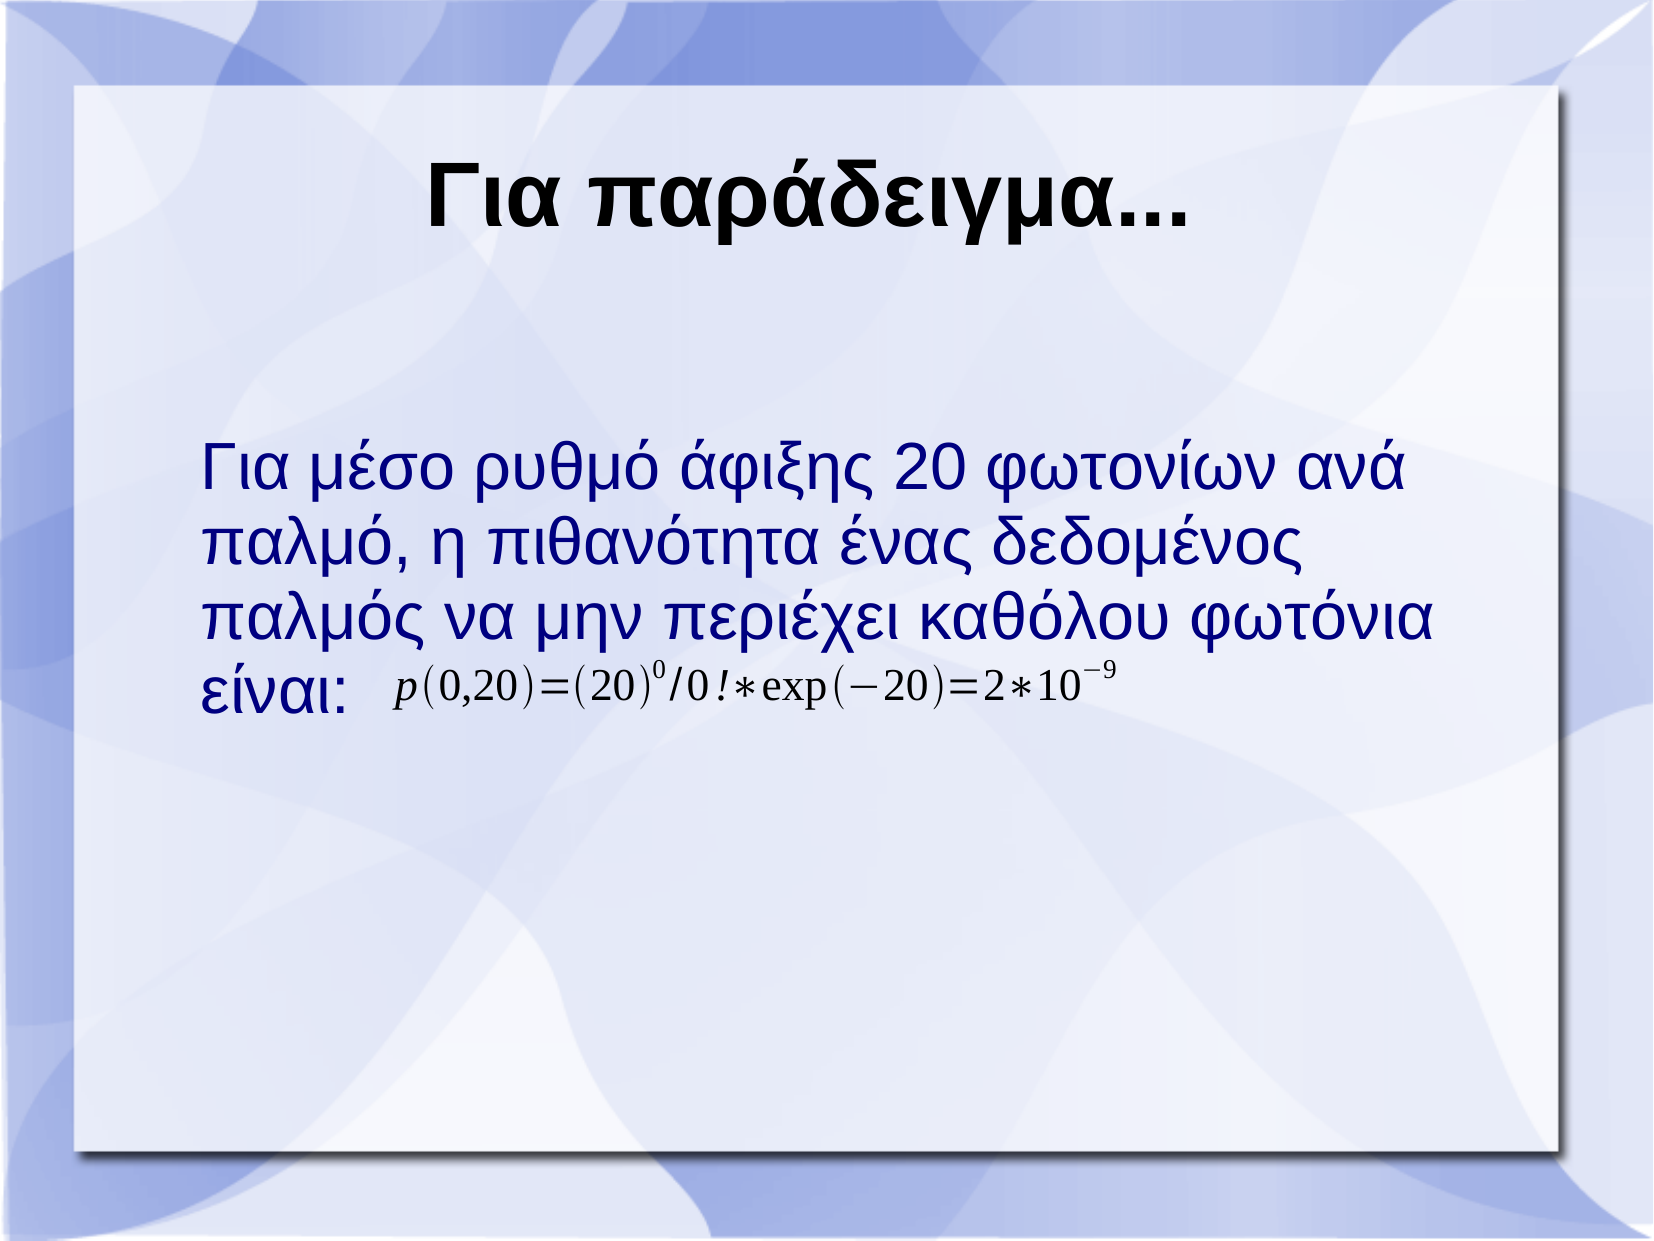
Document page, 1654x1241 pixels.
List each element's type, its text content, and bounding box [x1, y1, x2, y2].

chart [380, 653, 1123, 712]
title Για παράδειγμα... [82, 98, 1535, 291]
list Για μέσο ρυθμό άφιξης 20 φωτονίων ανά παλμό, η πιθανότητα ένας δεδομένος παλμός να μην περιέχει καθόλου φωτόνια είναι: [129, 324, 1488, 960]
picture [0, 0, 1654, 1241]
